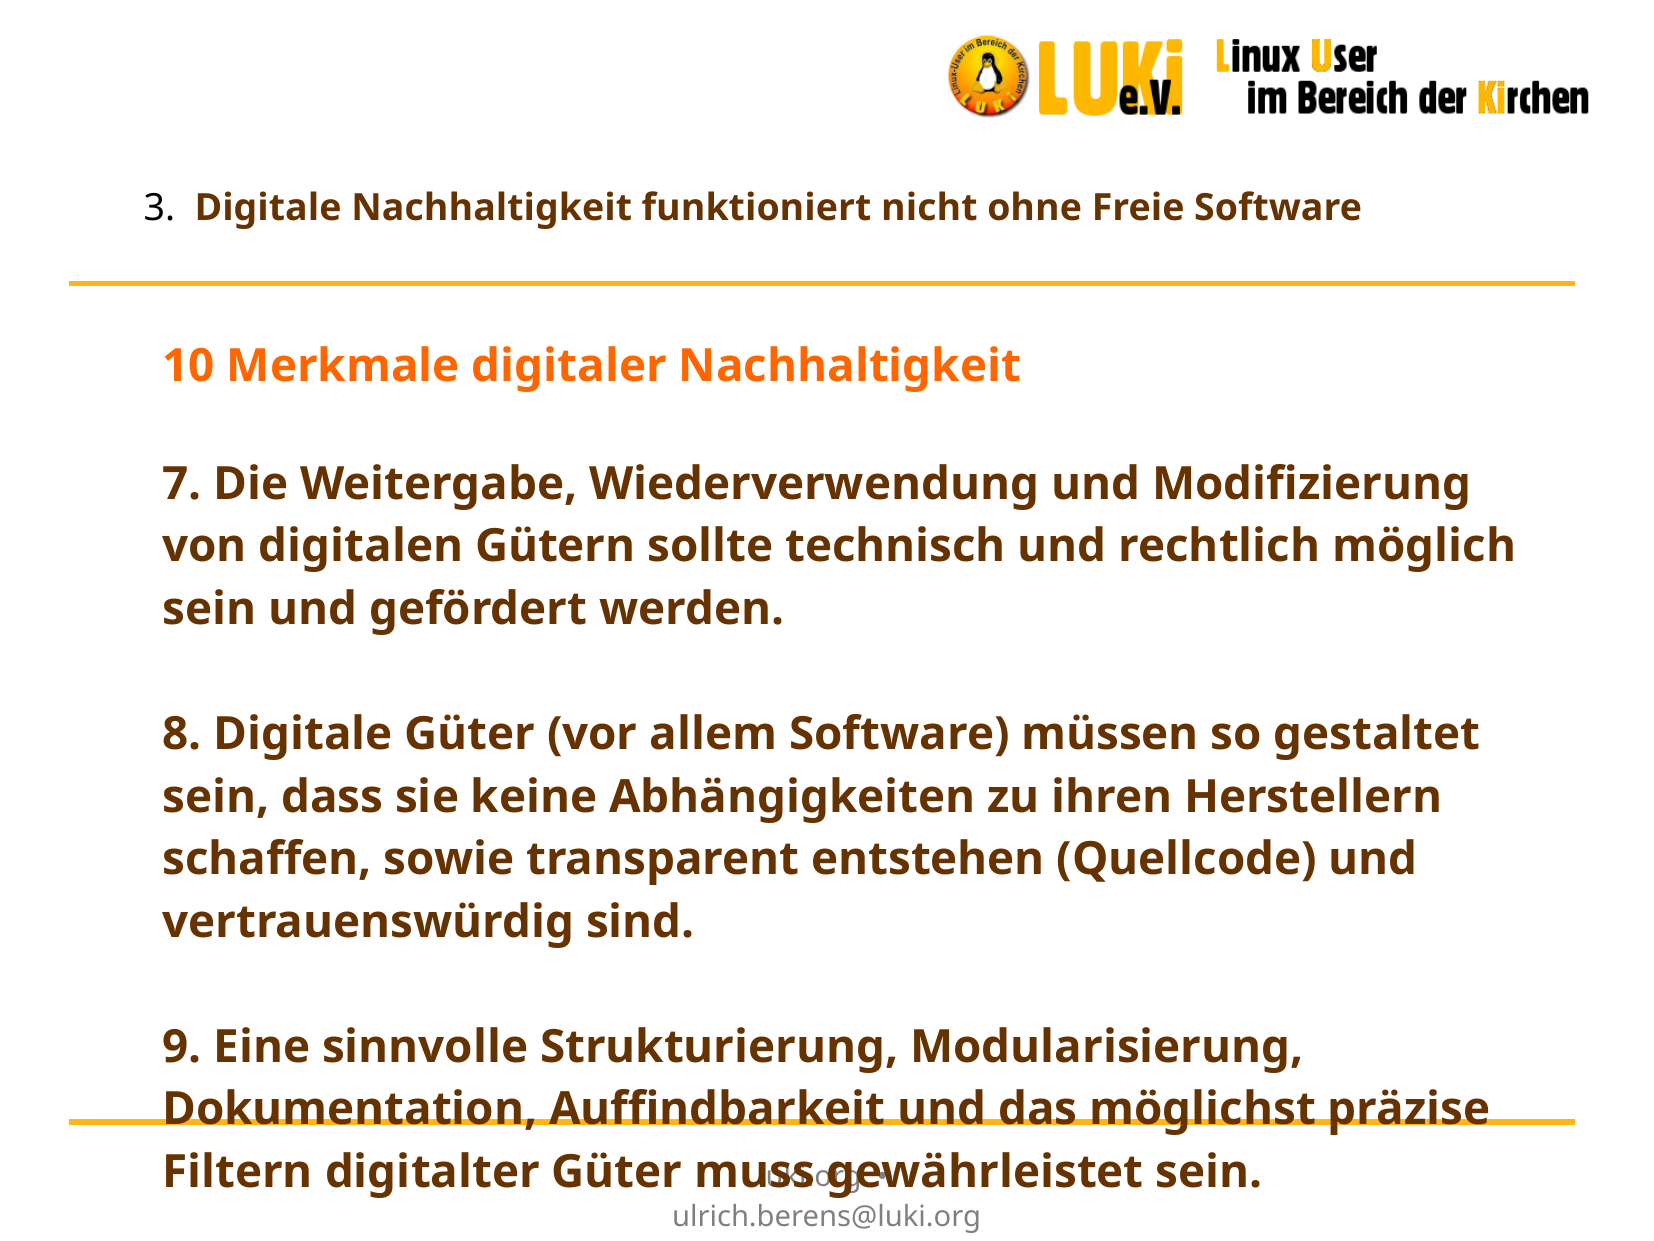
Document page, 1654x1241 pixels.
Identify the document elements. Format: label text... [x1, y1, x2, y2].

text_box 3. Digitale Nachhaltigkeit funktioniert nicht ohne Freie Software [88, 172, 1625, 232]
picture [944, 29, 1595, 126]
text_box luki.org • ulrich.berens@luki.org [590, 1144, 1063, 1201]
text_box 10 Merkmale digitaler Nachhaltigkeit [147, 324, 1270, 394]
text_box 7. Die Weitergabe, Wiederverwendung und Modifizierung von digitalen Gütern sollte technisch und rechtlich möglich sein und gefördert werden. 8. Digitale Güter (vor allem Software) müssen so gestaltet sein, dass sie keine Abhängigkeiten zu ihren Herstellern schaffen, sowie transparent entstehen (Quellcode) und vertrauenswürdig sind. 9. Eine sinnvolle Strukturierung, Modularisierung, Dokumentation, Auffindbarkeit und das möglichst präzise Filtern digitalter Güter muss gewährleistet sein. [147, 442, 1565, 1100]
